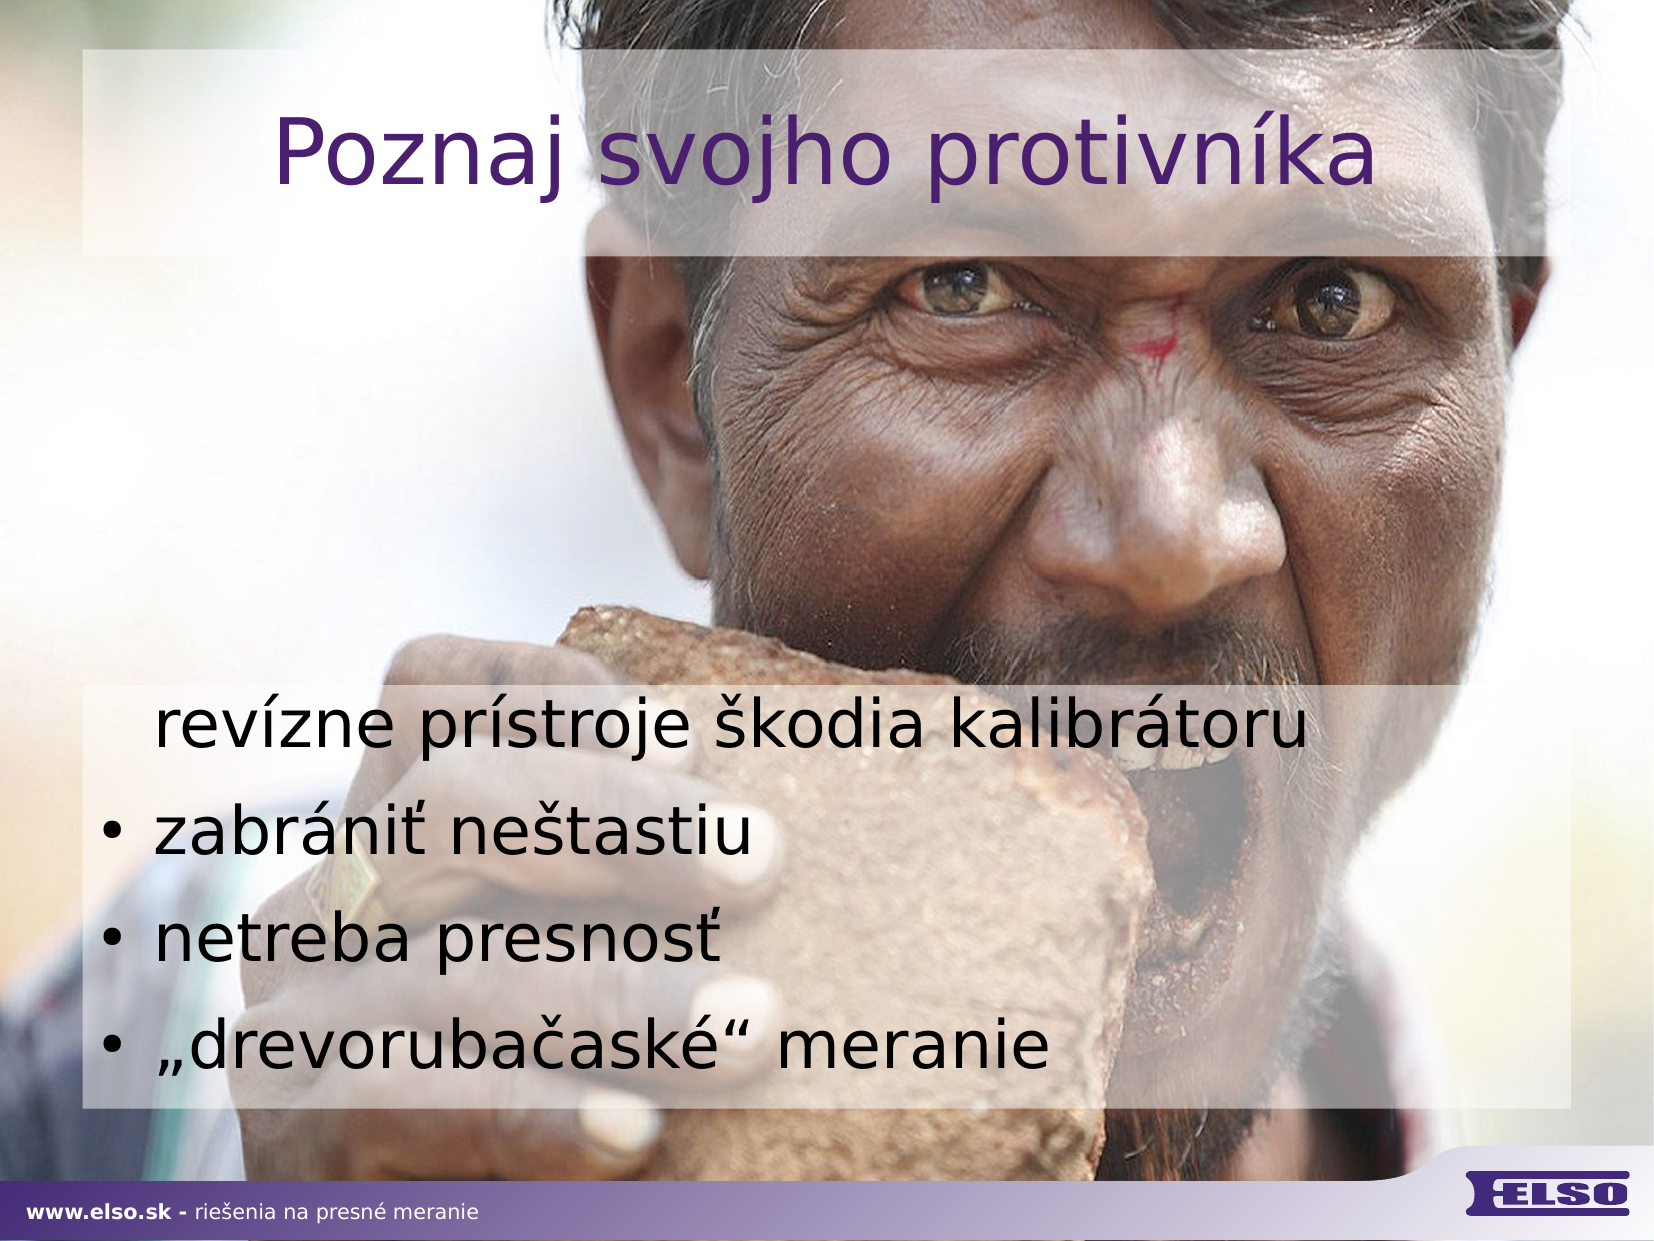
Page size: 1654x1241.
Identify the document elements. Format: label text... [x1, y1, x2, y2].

title Poznaj svojho protivníka [82, 49, 1571, 257]
picture [0, 0, 1654, 1181]
list revízne prístroje škodia kalibrátoru zabrániť neštastiu netreba presnosť „drevorubačaské“ meranie [82, 685, 1571, 1109]
